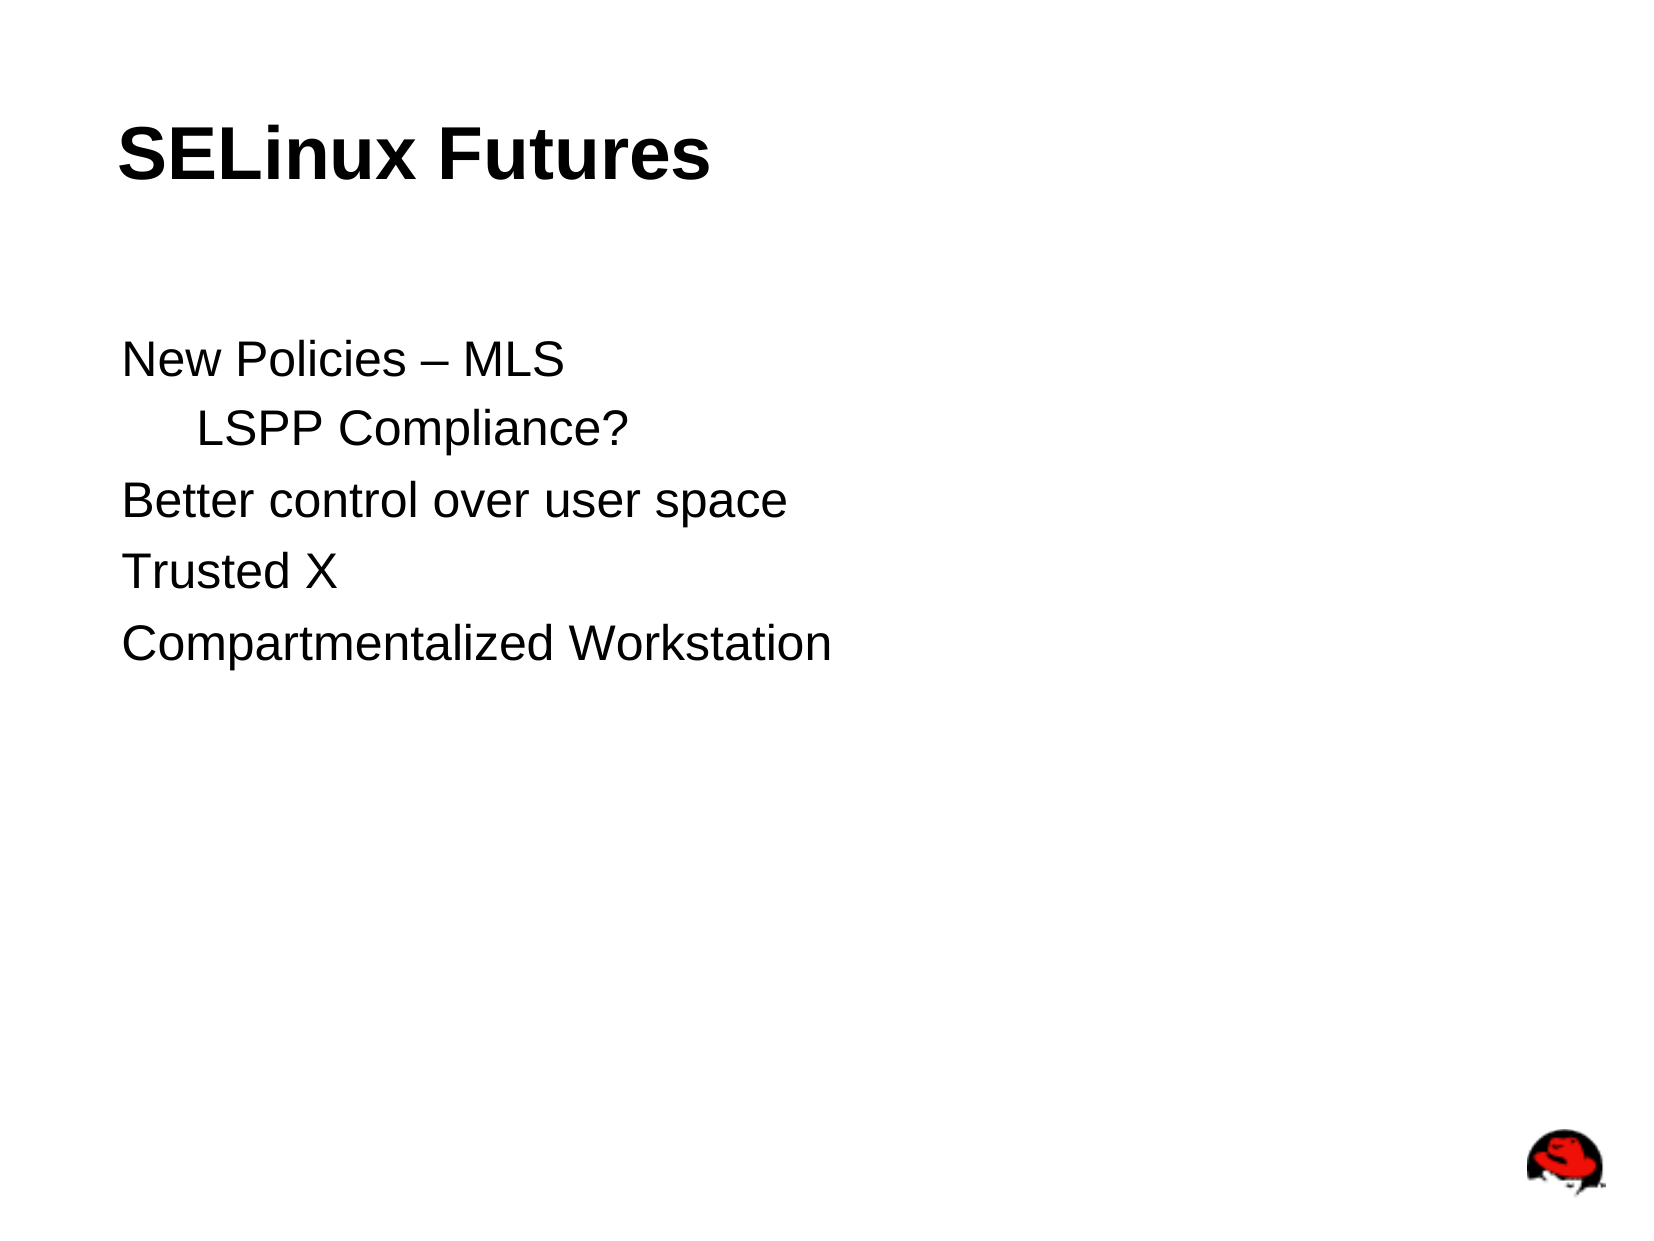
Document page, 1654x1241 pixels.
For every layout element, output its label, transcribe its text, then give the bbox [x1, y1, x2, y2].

list New Policies – MLS LSPP Compliance? Better control over user space Trusted X Compartmentalized Workstation [121, 259, 1534, 1041]
picture [1527, 1129, 1606, 1207]
title SELinux Futures [117, 49, 1531, 257]
